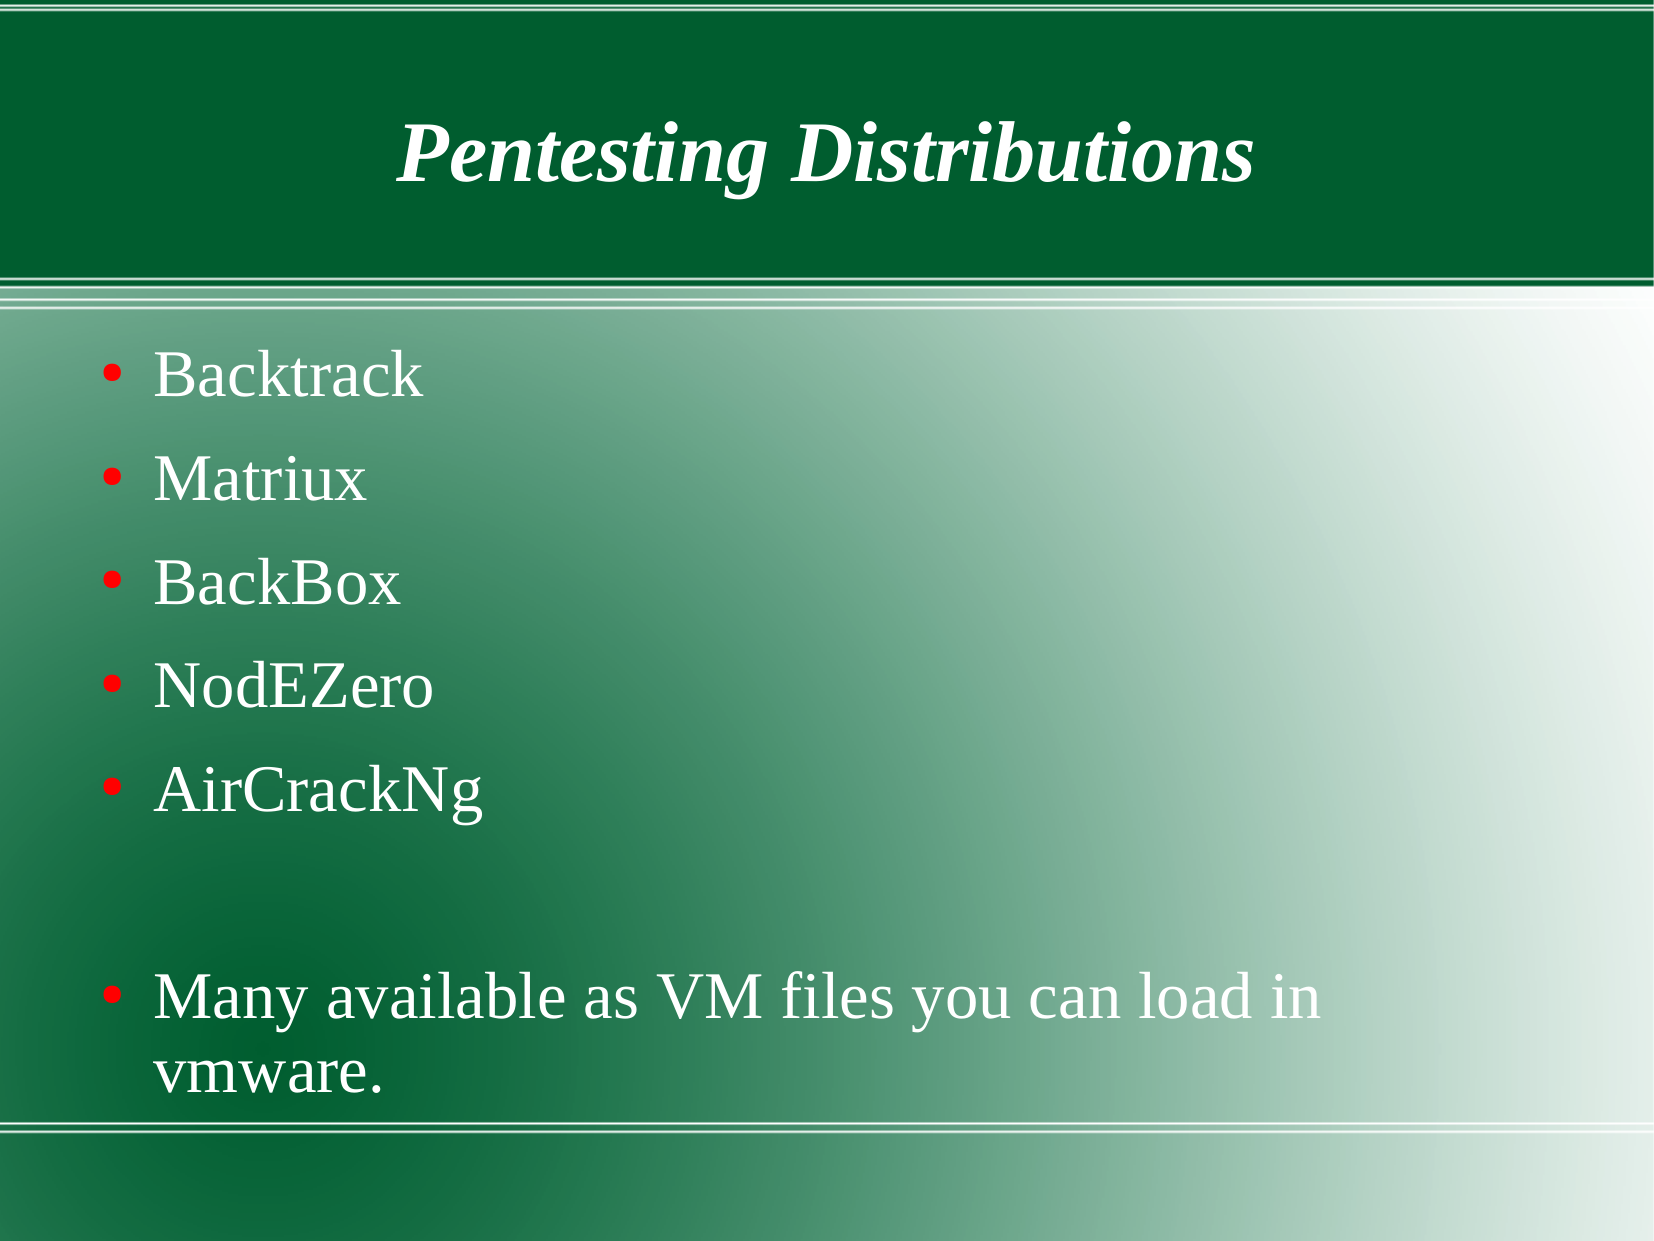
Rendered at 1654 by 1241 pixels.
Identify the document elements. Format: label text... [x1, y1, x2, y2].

title Pentesting Distributions [82, 49, 1571, 257]
picture [0, 0, 1654, 1241]
list Backtrack Matriux BackBox NodEZero AirCrackNg Many available as VM files you can load in vmware. [82, 337, 1571, 1156]
